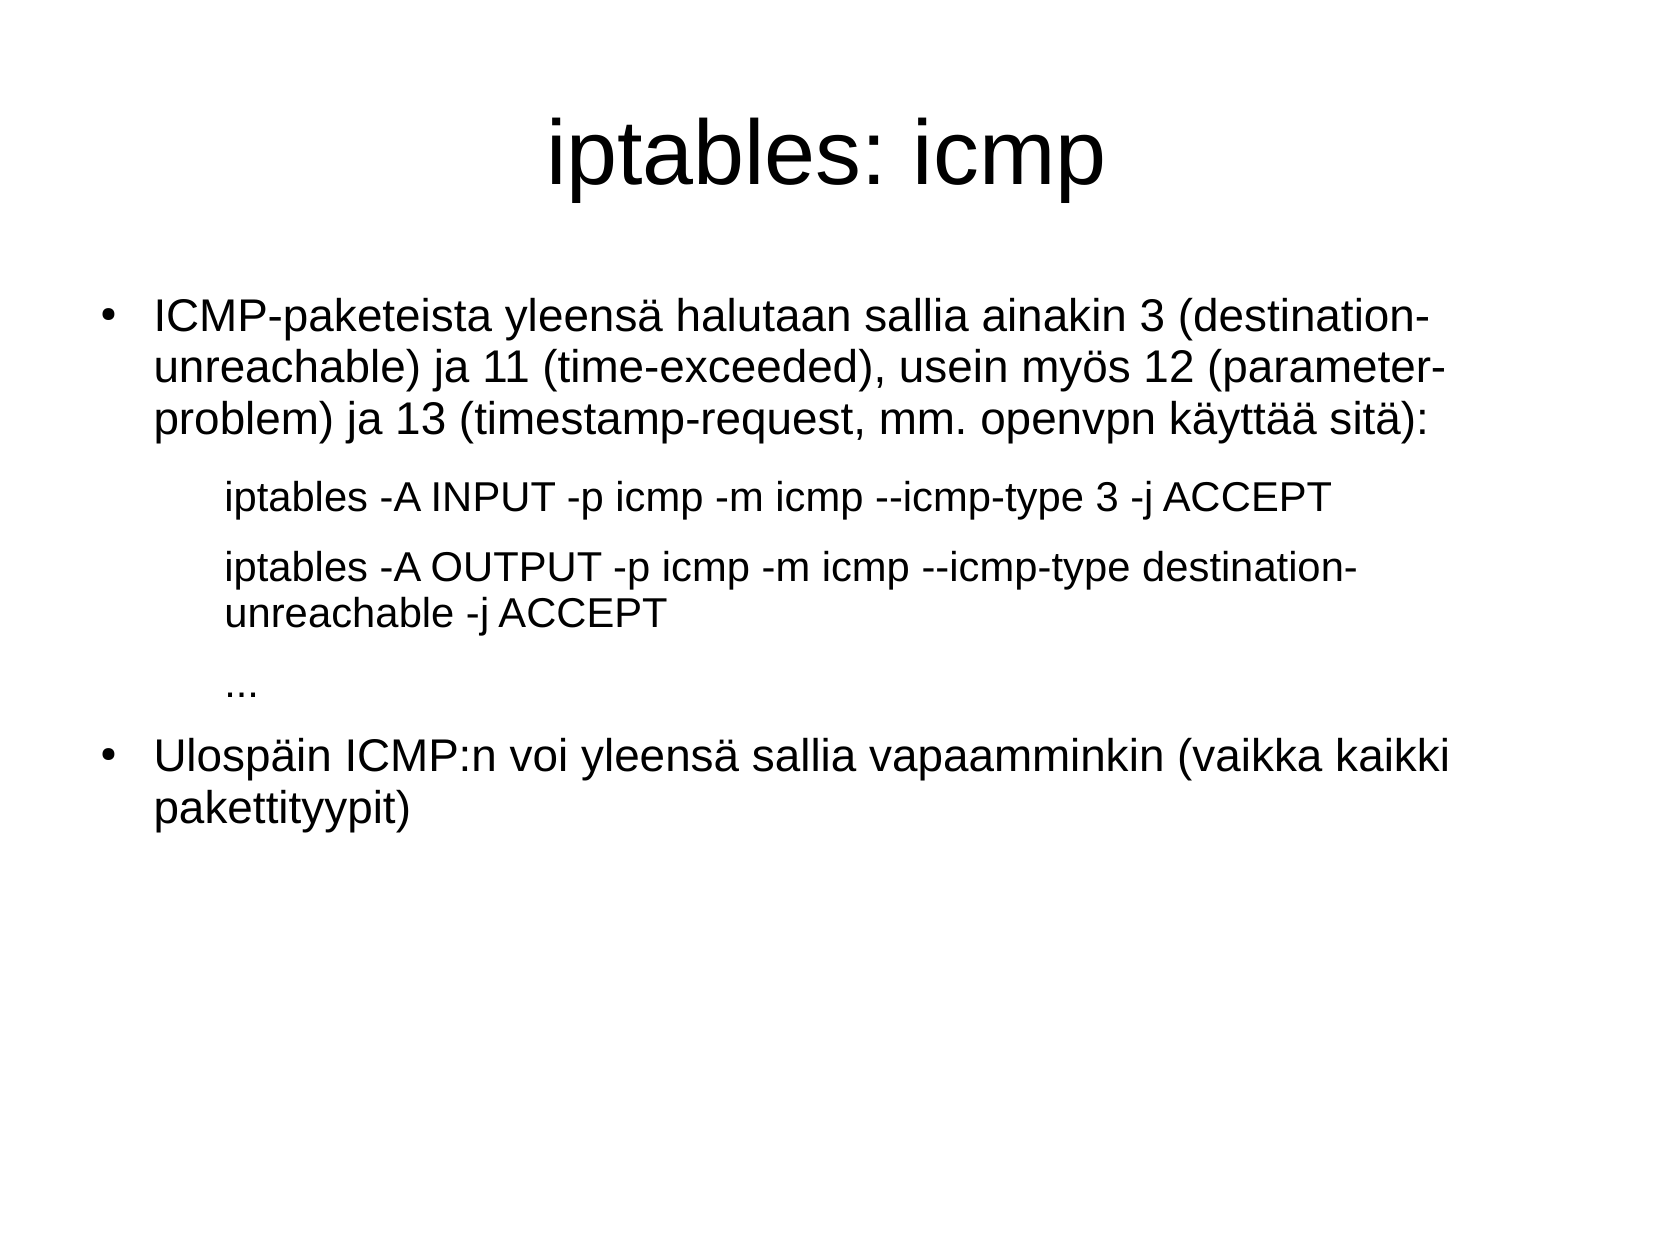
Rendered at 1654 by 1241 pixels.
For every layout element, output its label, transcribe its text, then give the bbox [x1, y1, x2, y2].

title iptables: icmp [82, 49, 1571, 257]
list ICMP-paketeista yleensä halutaan sallia ainakin 3 (destination-unreachable) ja 11 (time-exceeded), usein myös 12 (parameter-problem) ja 13 (timestamp-request, mm. openvpn käyttää sitä): iptables -A INPUT -p icmp -m icmp --icmp-type 3 -j ACCEPT iptables -A OUTPUT -p icmp -m icmp --icmp-type destination-unreachable -j ACCEPT ... Ulospäin ICMP:n voi yleensä sallia vapaamminkin (vaikka kaikki pakettityypit) [82, 290, 1571, 1010]
